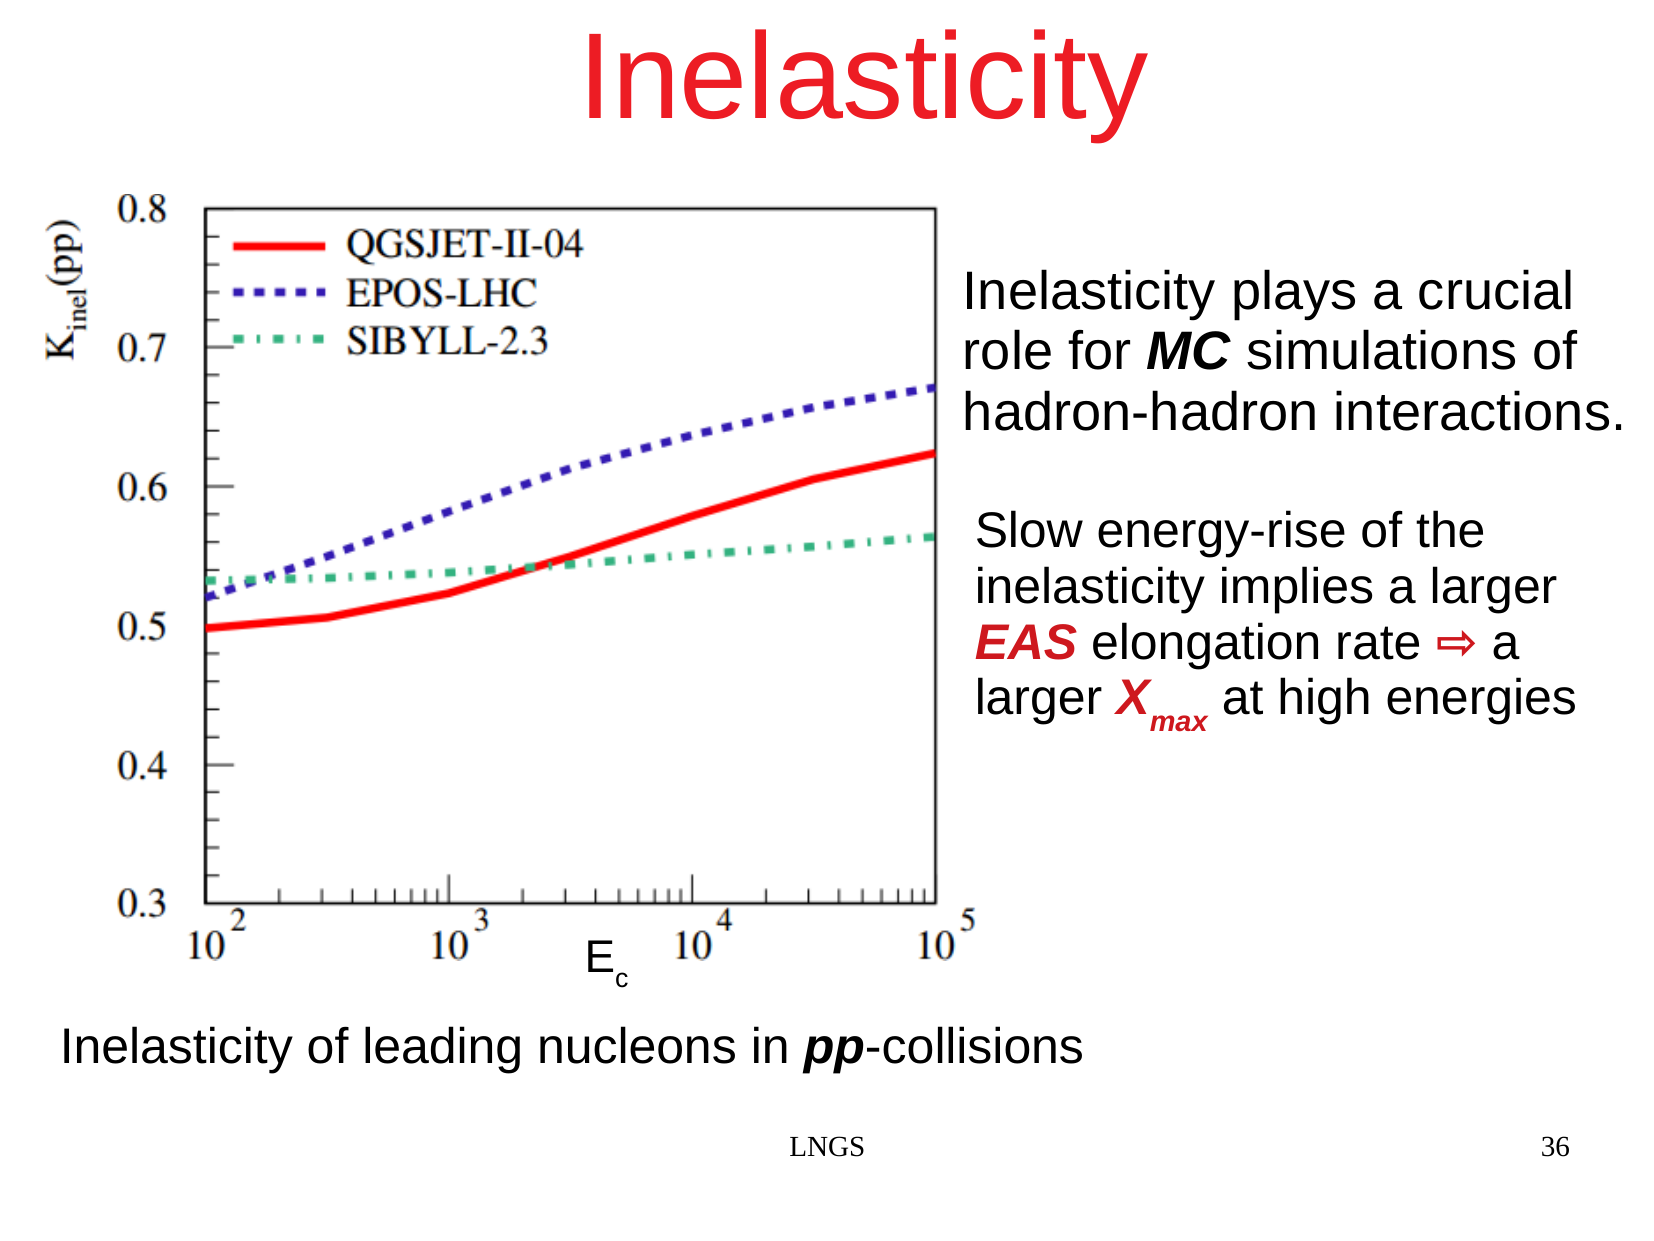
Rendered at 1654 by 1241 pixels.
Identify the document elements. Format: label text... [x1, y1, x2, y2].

text_box Inelasticity plays a crucial role for MC simulations of hadron-hadron interactions. [948, 253, 1653, 511]
picture [44, 194, 998, 961]
title Inelasticity [119, 8, 1608, 145]
text_box Slow energy-rise of the inelasticity implies a larger EAS elongation rate ⇨ a larger Xmax at high energies [960, 495, 1636, 745]
text_box Inelasticity of leading nucleons in pp-collisions [45, 1010, 1156, 1096]
text_box Ec [569, 923, 645, 1006]
